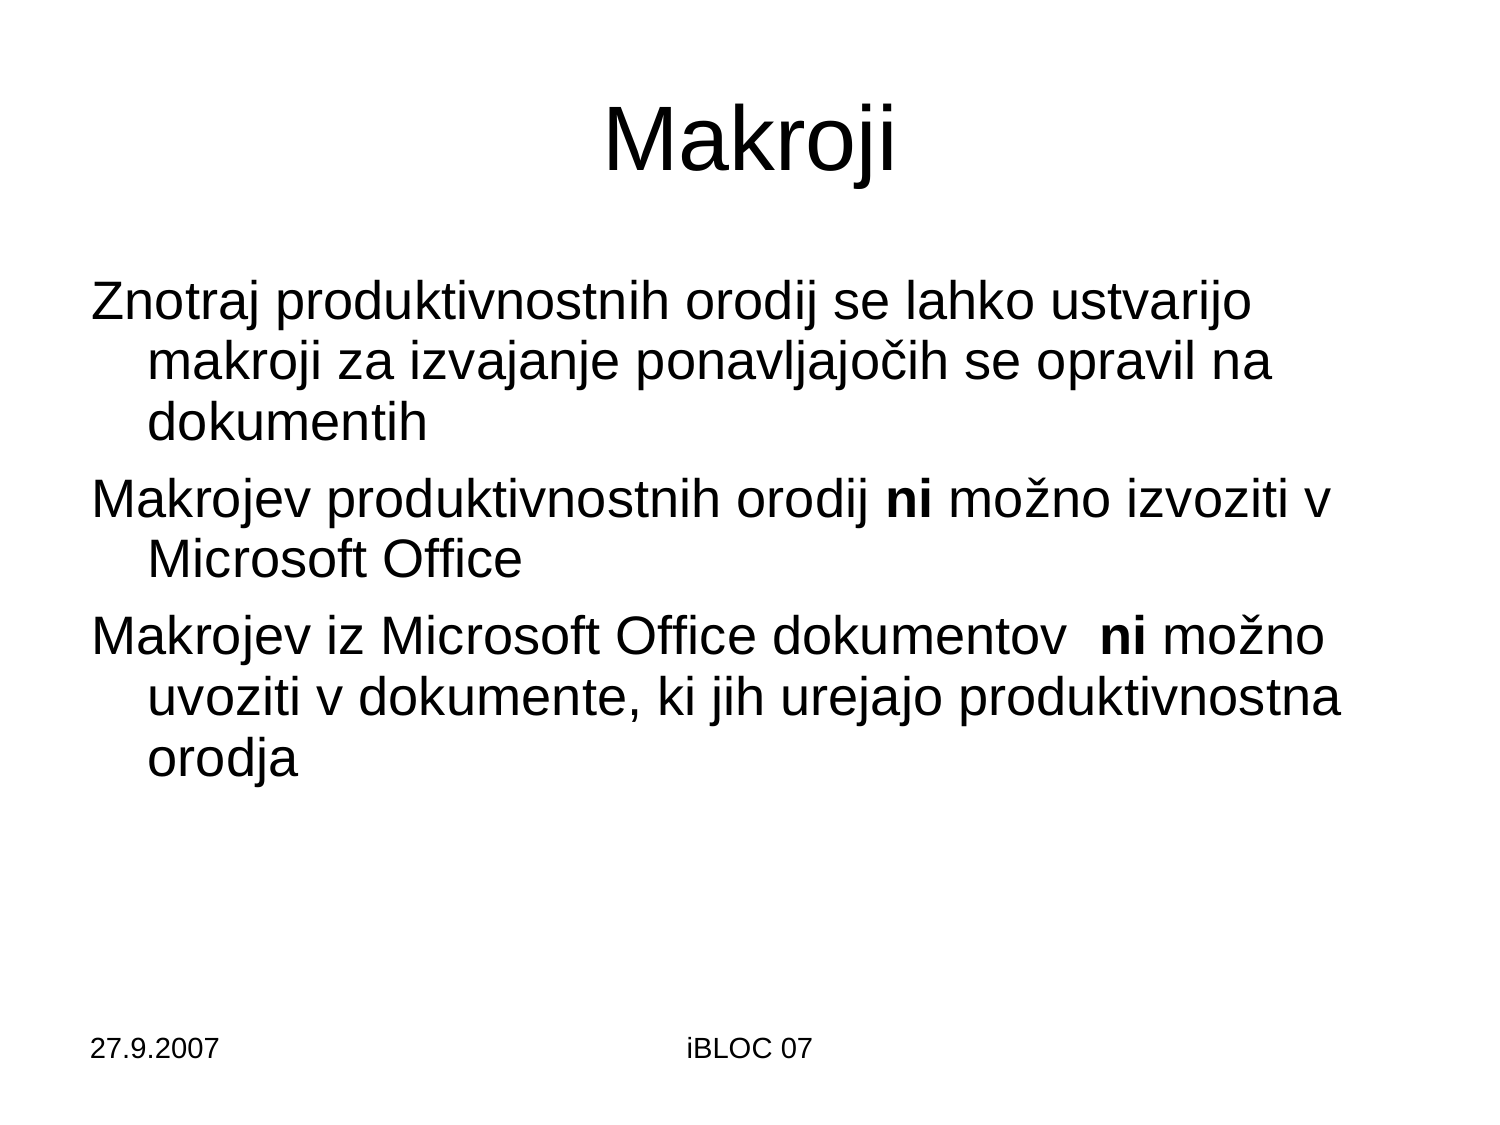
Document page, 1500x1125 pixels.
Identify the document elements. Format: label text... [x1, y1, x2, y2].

list Znotraj produktivnostnih orodij se lahko ustvarijo makroji za izvajanje ponavljajočih se opravil na dokumentih Makrojev produktivnostnih orodij ni možno izvoziti v Microsoft Office Makrojev iz Microsoft Office dokumentov ni možno uvoziti v dokumente, ki jih urejajo produktivnostna orodja [76, 262, 1425, 977]
title Makroji [75, 45, 1426, 233]
